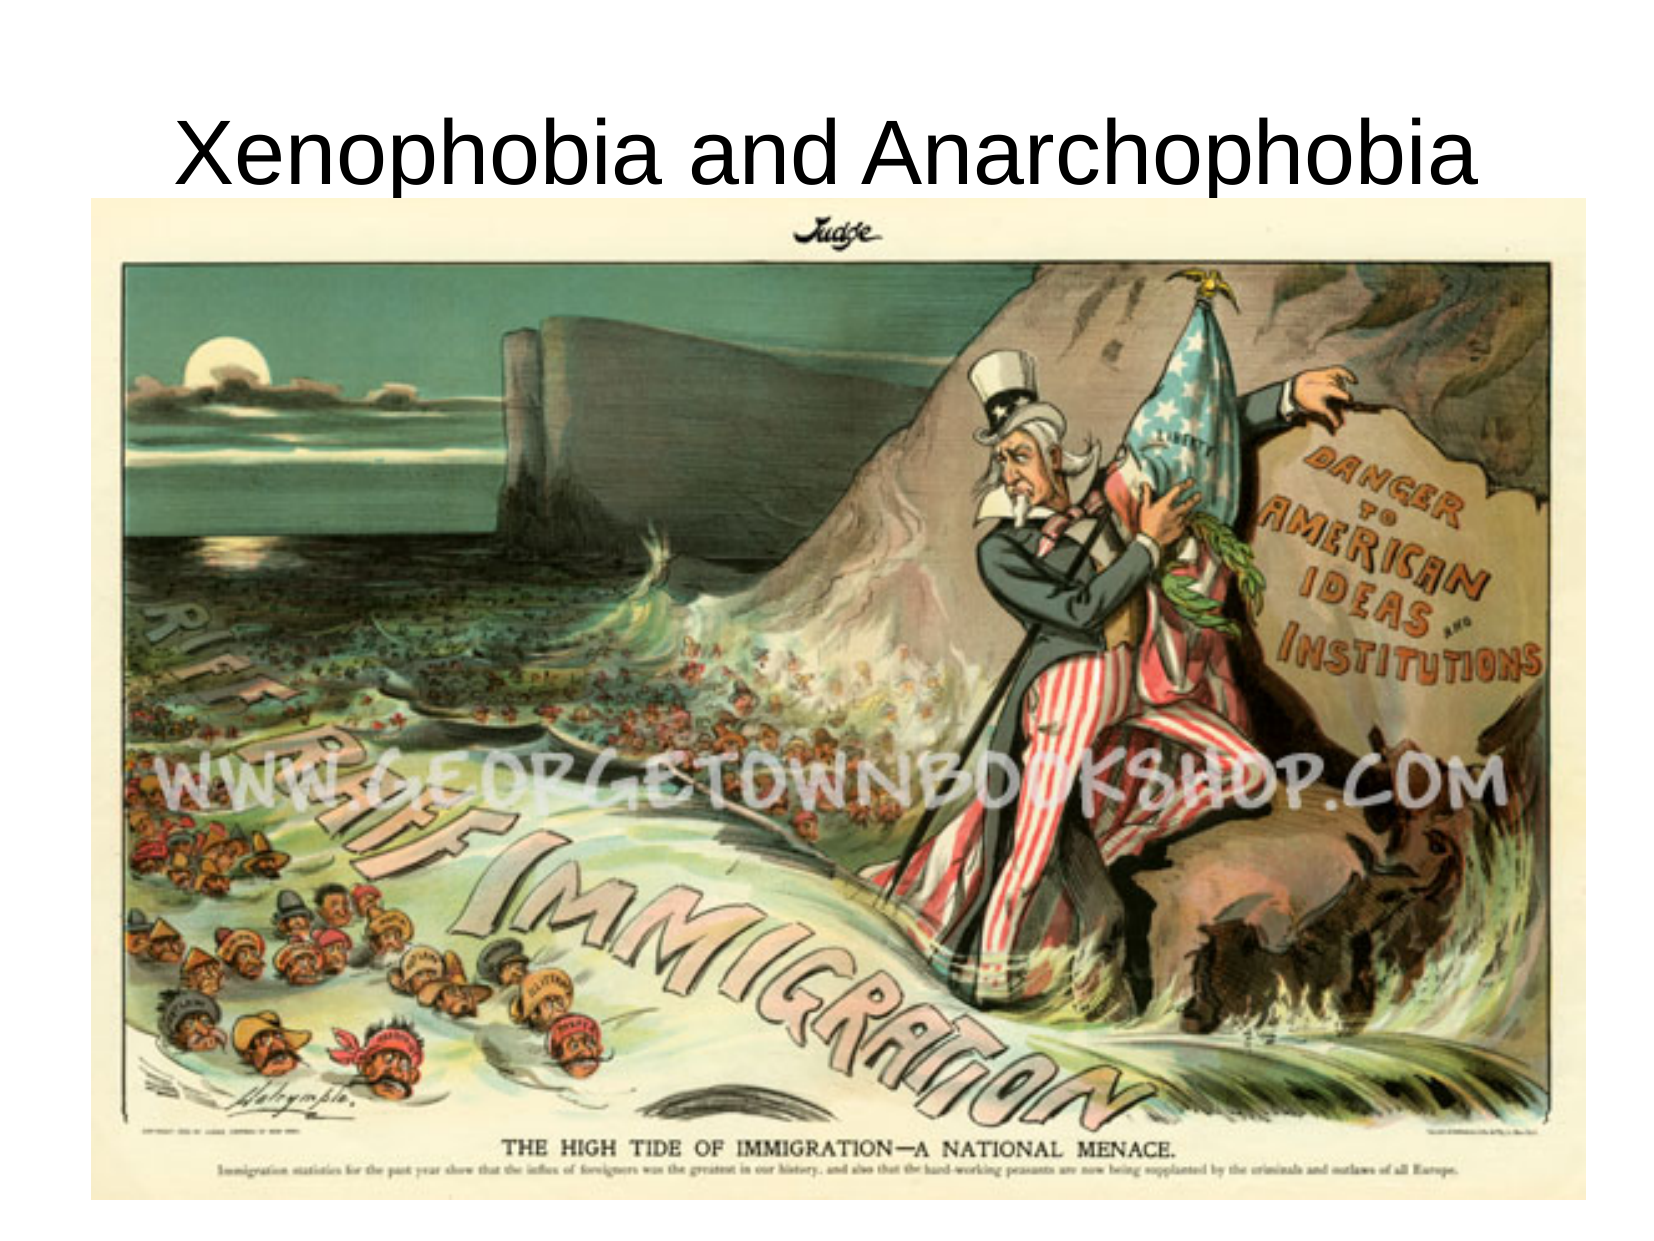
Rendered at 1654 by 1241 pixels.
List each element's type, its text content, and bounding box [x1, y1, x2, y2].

picture [91, 198, 1586, 1201]
title Xenophobia and Anarchophobia [82, 56, 1571, 250]
